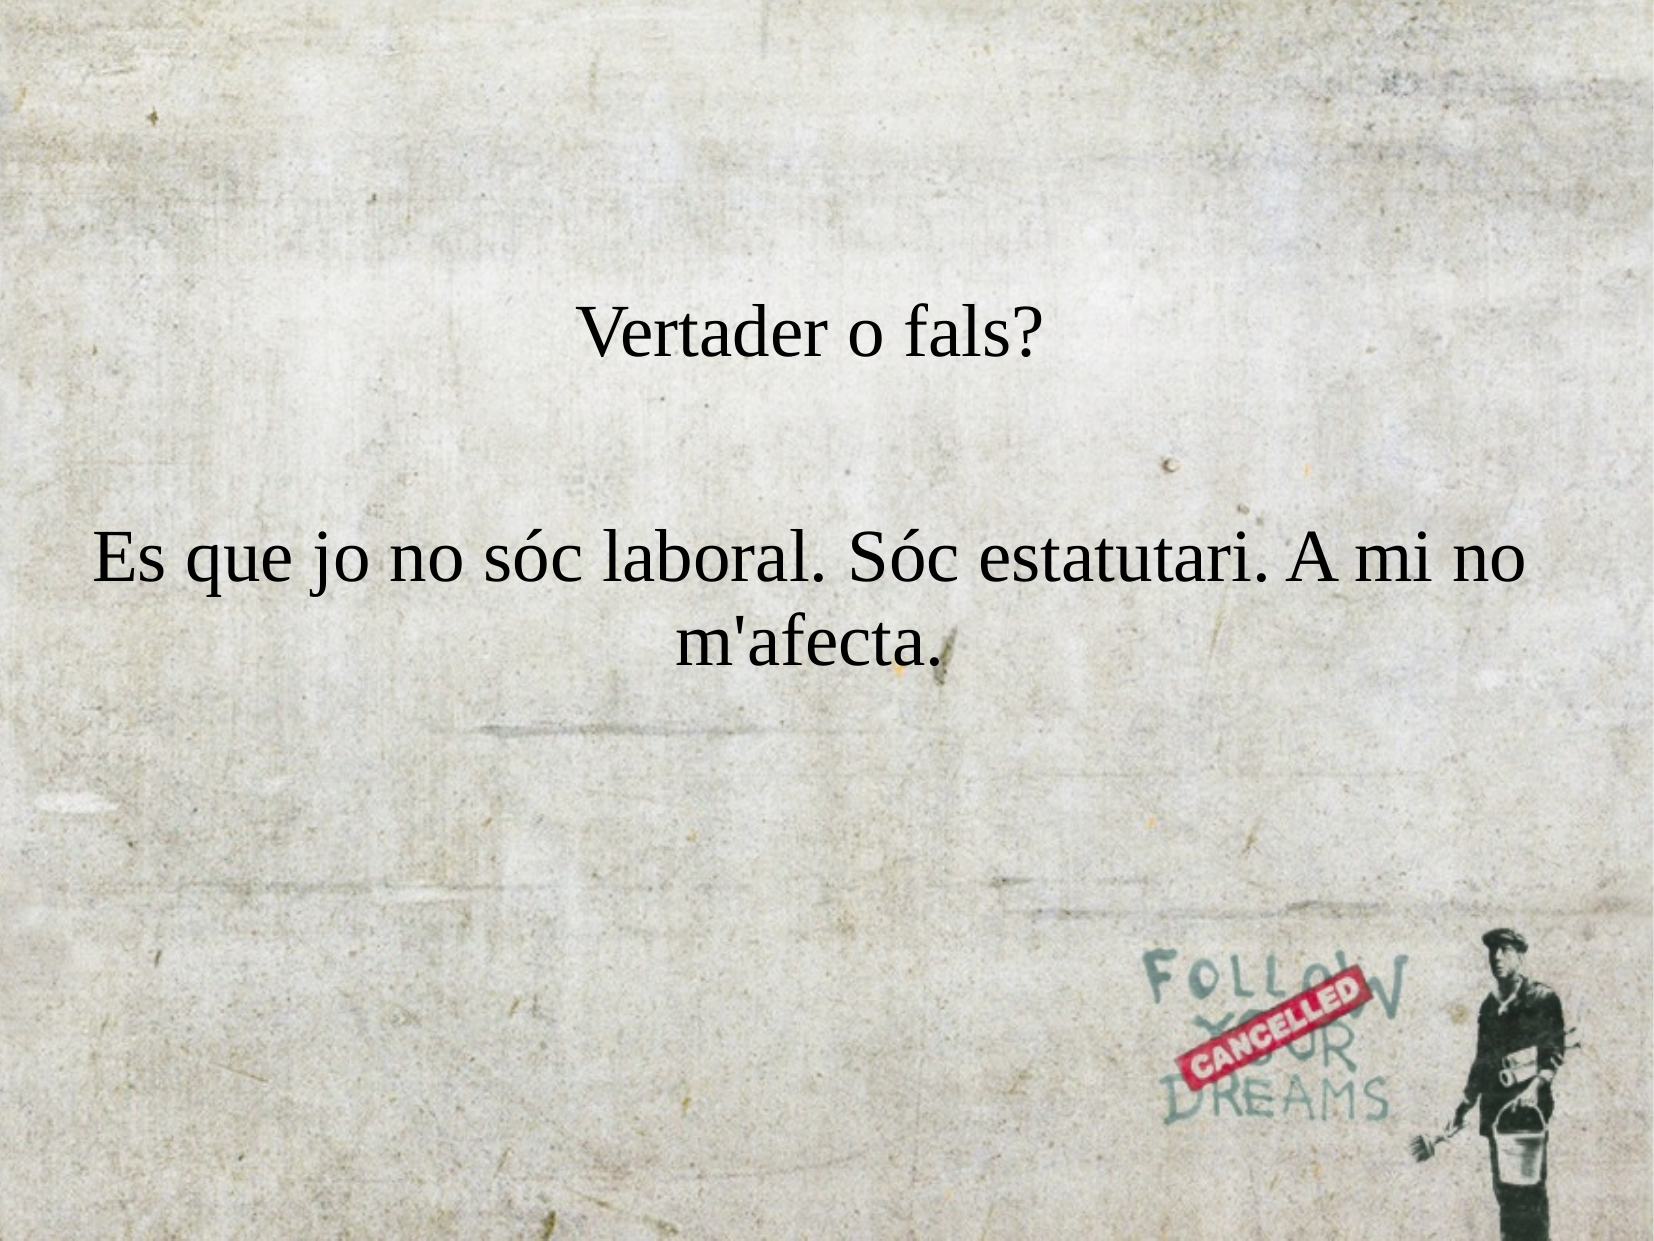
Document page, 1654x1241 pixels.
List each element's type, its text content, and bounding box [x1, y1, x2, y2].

picture [0, 0, 1654, 1241]
list Vertader o fals? Es que jo no sóc laboral. Sóc estatutari. A mi no m'afecta. [82, 290, 1538, 1010]
